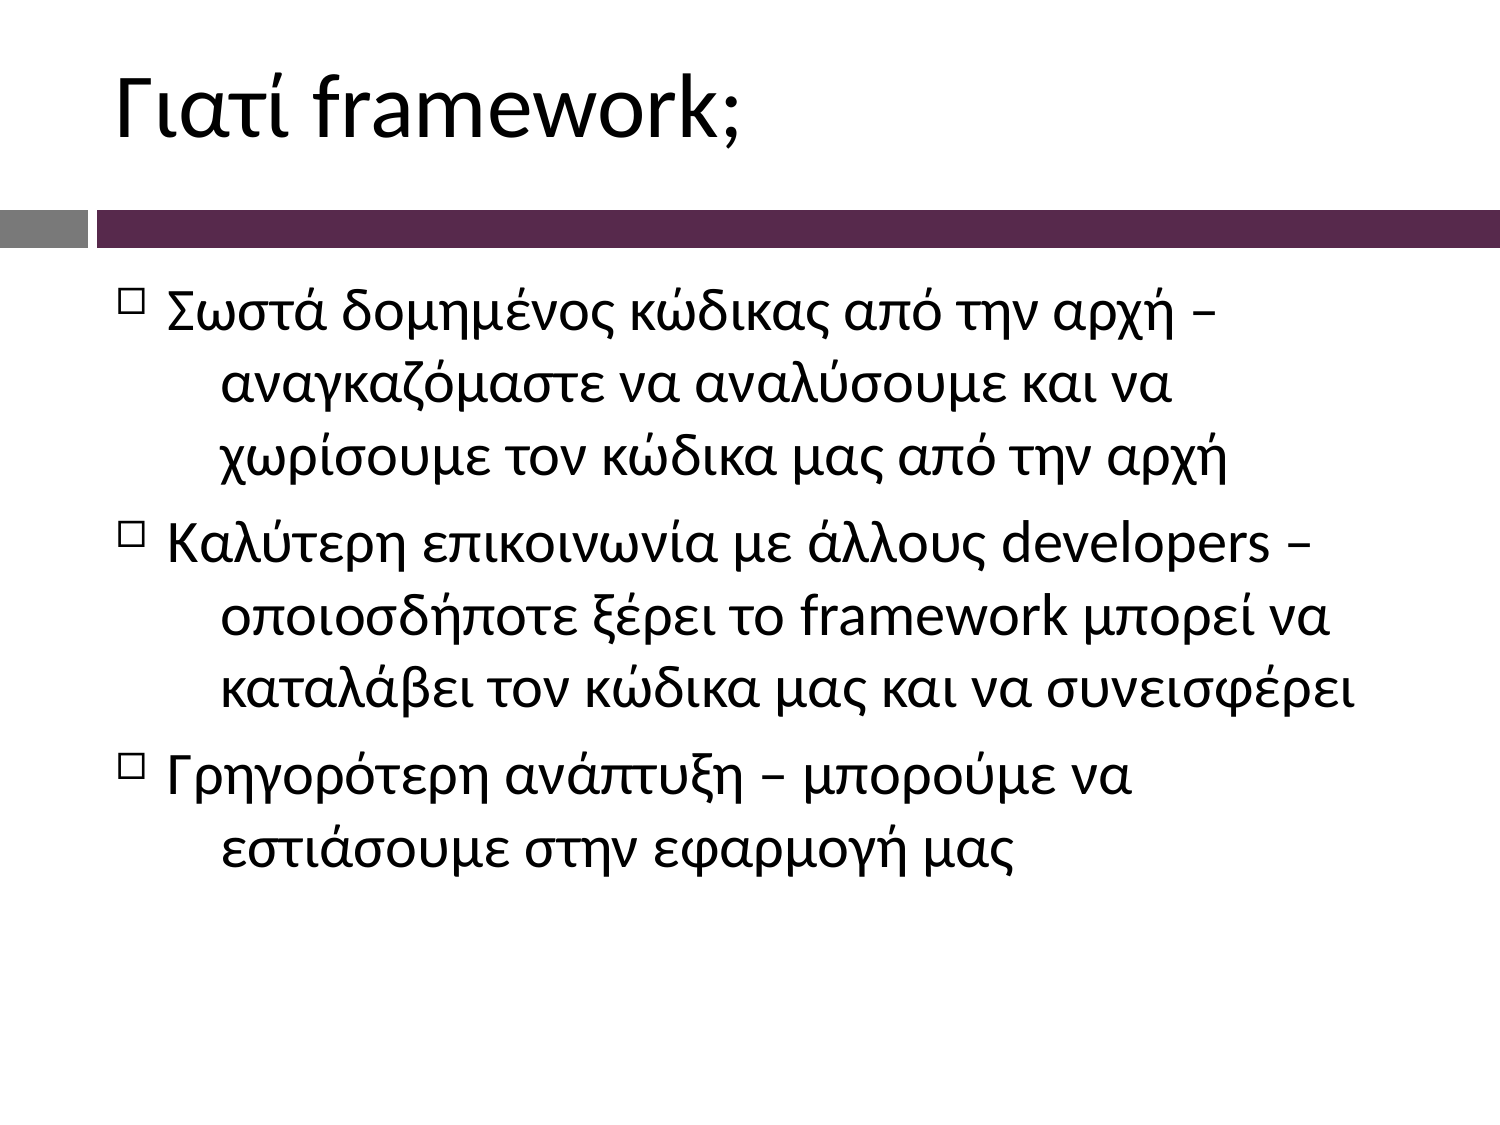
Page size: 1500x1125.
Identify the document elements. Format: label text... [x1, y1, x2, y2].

title Γιατί framework; [100, 19, 1438, 182]
list Σωστά δομημένος κώδικας από την αρχή – αναγκαζόμαστε να αναλύσουμε και να χωρίσουμε τον κώδικα μας από την αρχή Καλύτερη επικοινωνία με άλλους developers – οποιοσδήποτε ξέρει το framework μπορεί να καταλάβει τον κώδικα μας και να συνεισφέρει Γρηγορότερη ανάπτυξη – μπορούμε να εστιάσουμε στην εφαρμογή μας [100, 262, 1438, 1000]
